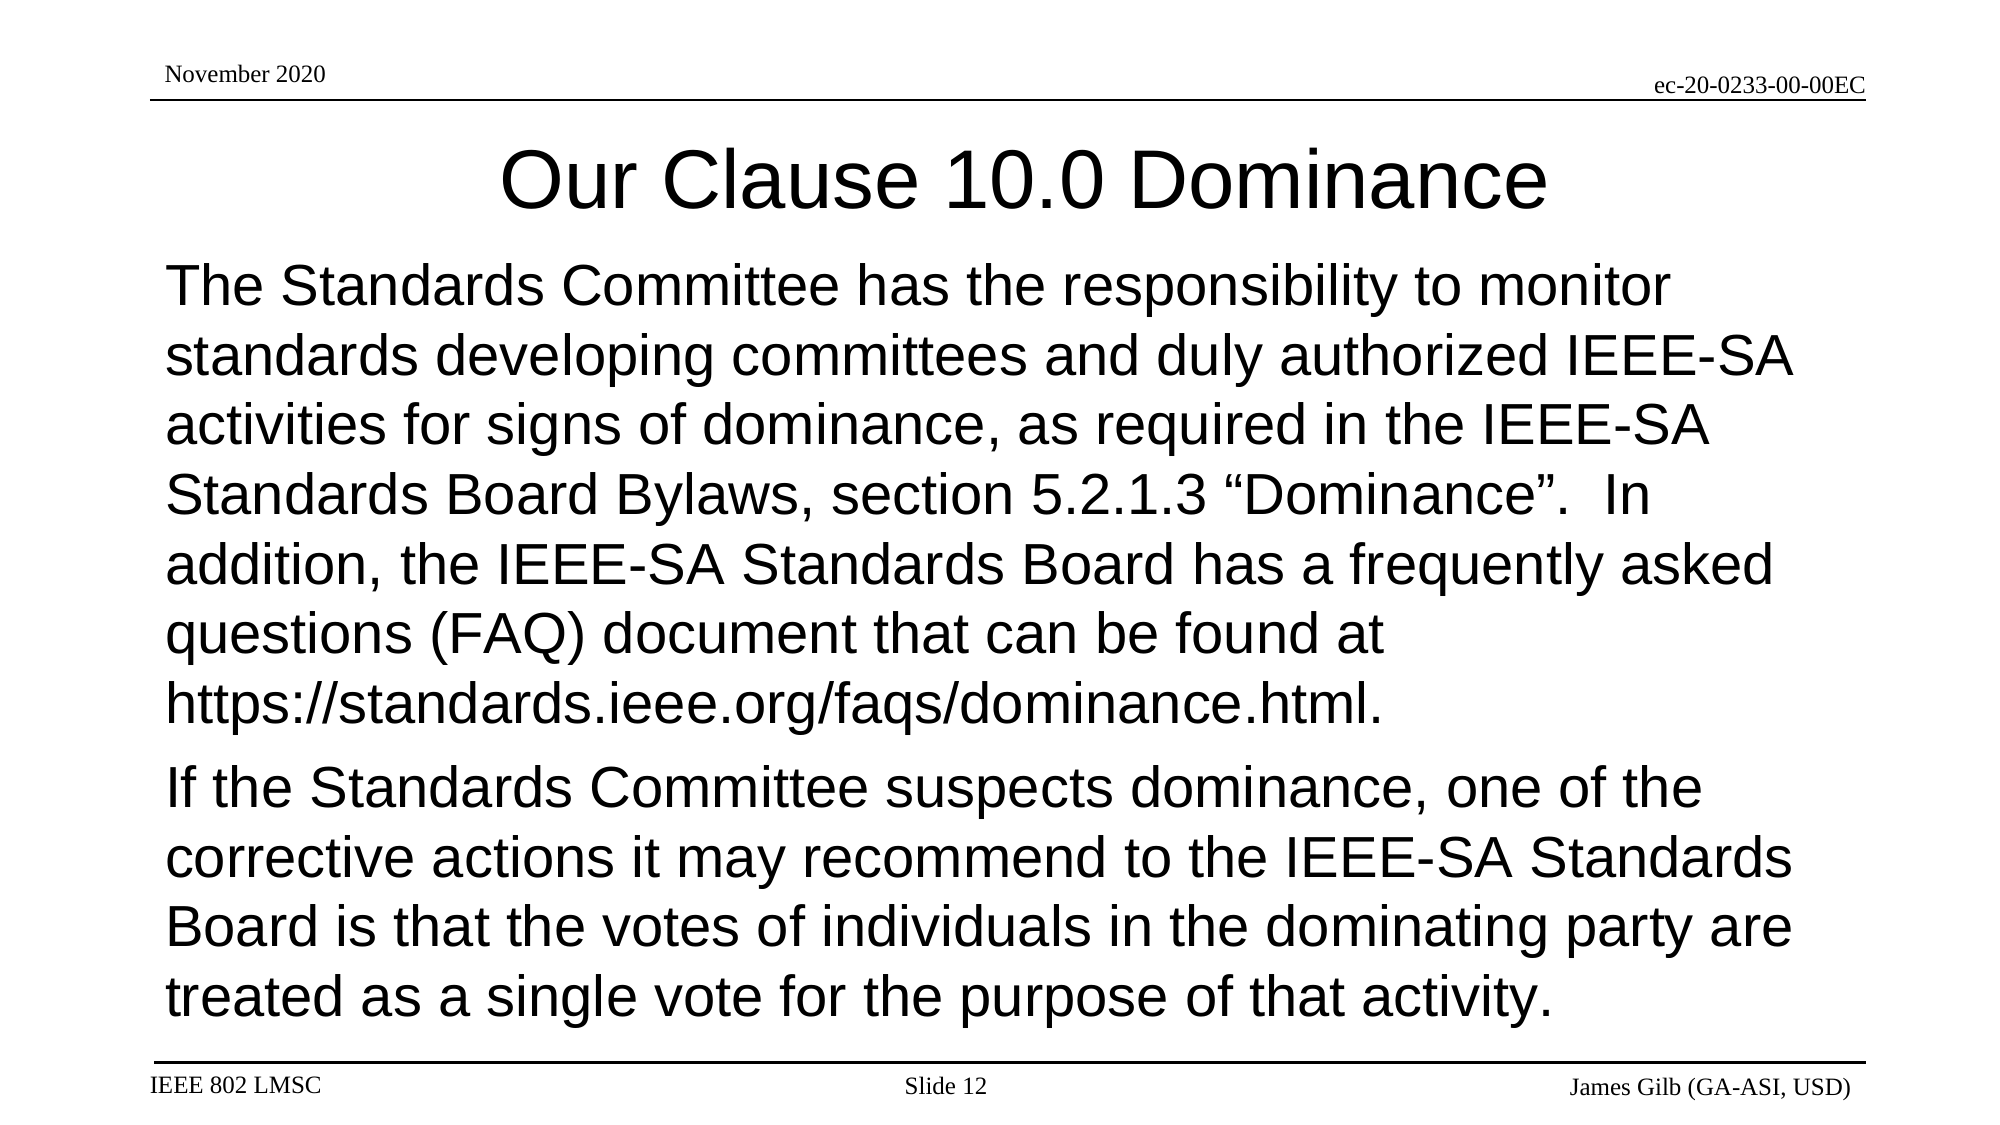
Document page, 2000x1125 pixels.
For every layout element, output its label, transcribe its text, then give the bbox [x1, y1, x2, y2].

list The Standards Committee has the responsibility to monitor standards developing committees and duly authorized IEEE-SA activities for signs of dominance, as required in the IEEE-SA Standards Board Bylaws, section 5.2.1.3 “Dominance”. In addition, the IEEE-SA Standards Board has a frequently asked questions (FAQ) document that can be found at https://standards.ieee.org/faqs/dominance.html. If the Standards Committee suspects dominance, one of the corrective actions it may recommend to the IEEE-SA Standards Board is that the votes of individuals in the dominating party are treated as a single vote for the purpose of that activity. [149, 239, 1900, 1051]
title Our Clause 10.0 Dominance [149, 112, 1900, 238]
